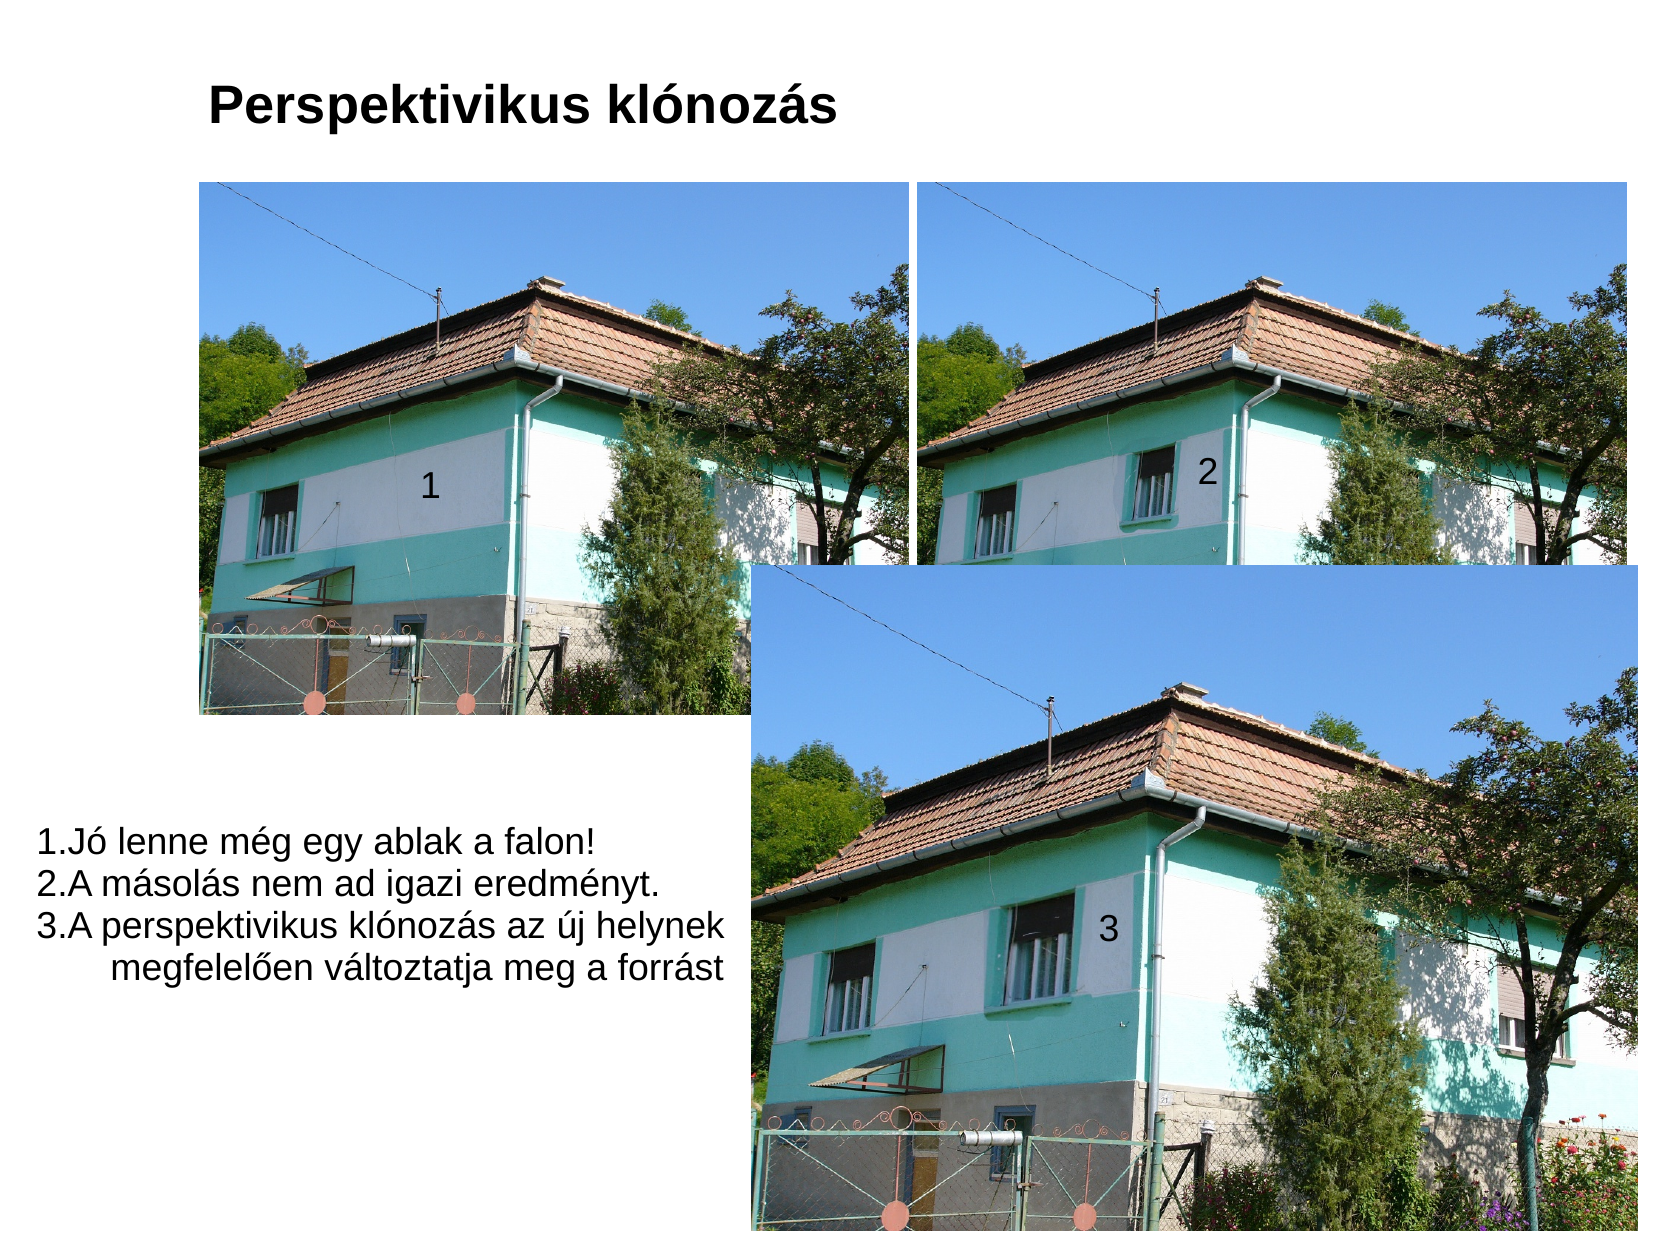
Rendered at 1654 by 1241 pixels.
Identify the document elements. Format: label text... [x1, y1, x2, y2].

text_box 2 [1182, 443, 1234, 500]
text_box 3 [1083, 899, 1135, 957]
text_box Perspektivikus klónozás [193, 67, 855, 145]
text_box 1 [405, 456, 456, 521]
text_box Jó lenne még egy ablak a falon! A másolás nem ad igazi eredményt. A perspektivikus klónozás az új helynek megfelelően változtatja meg a forrást [21, 812, 740, 996]
picture [199, 182, 1638, 1231]
